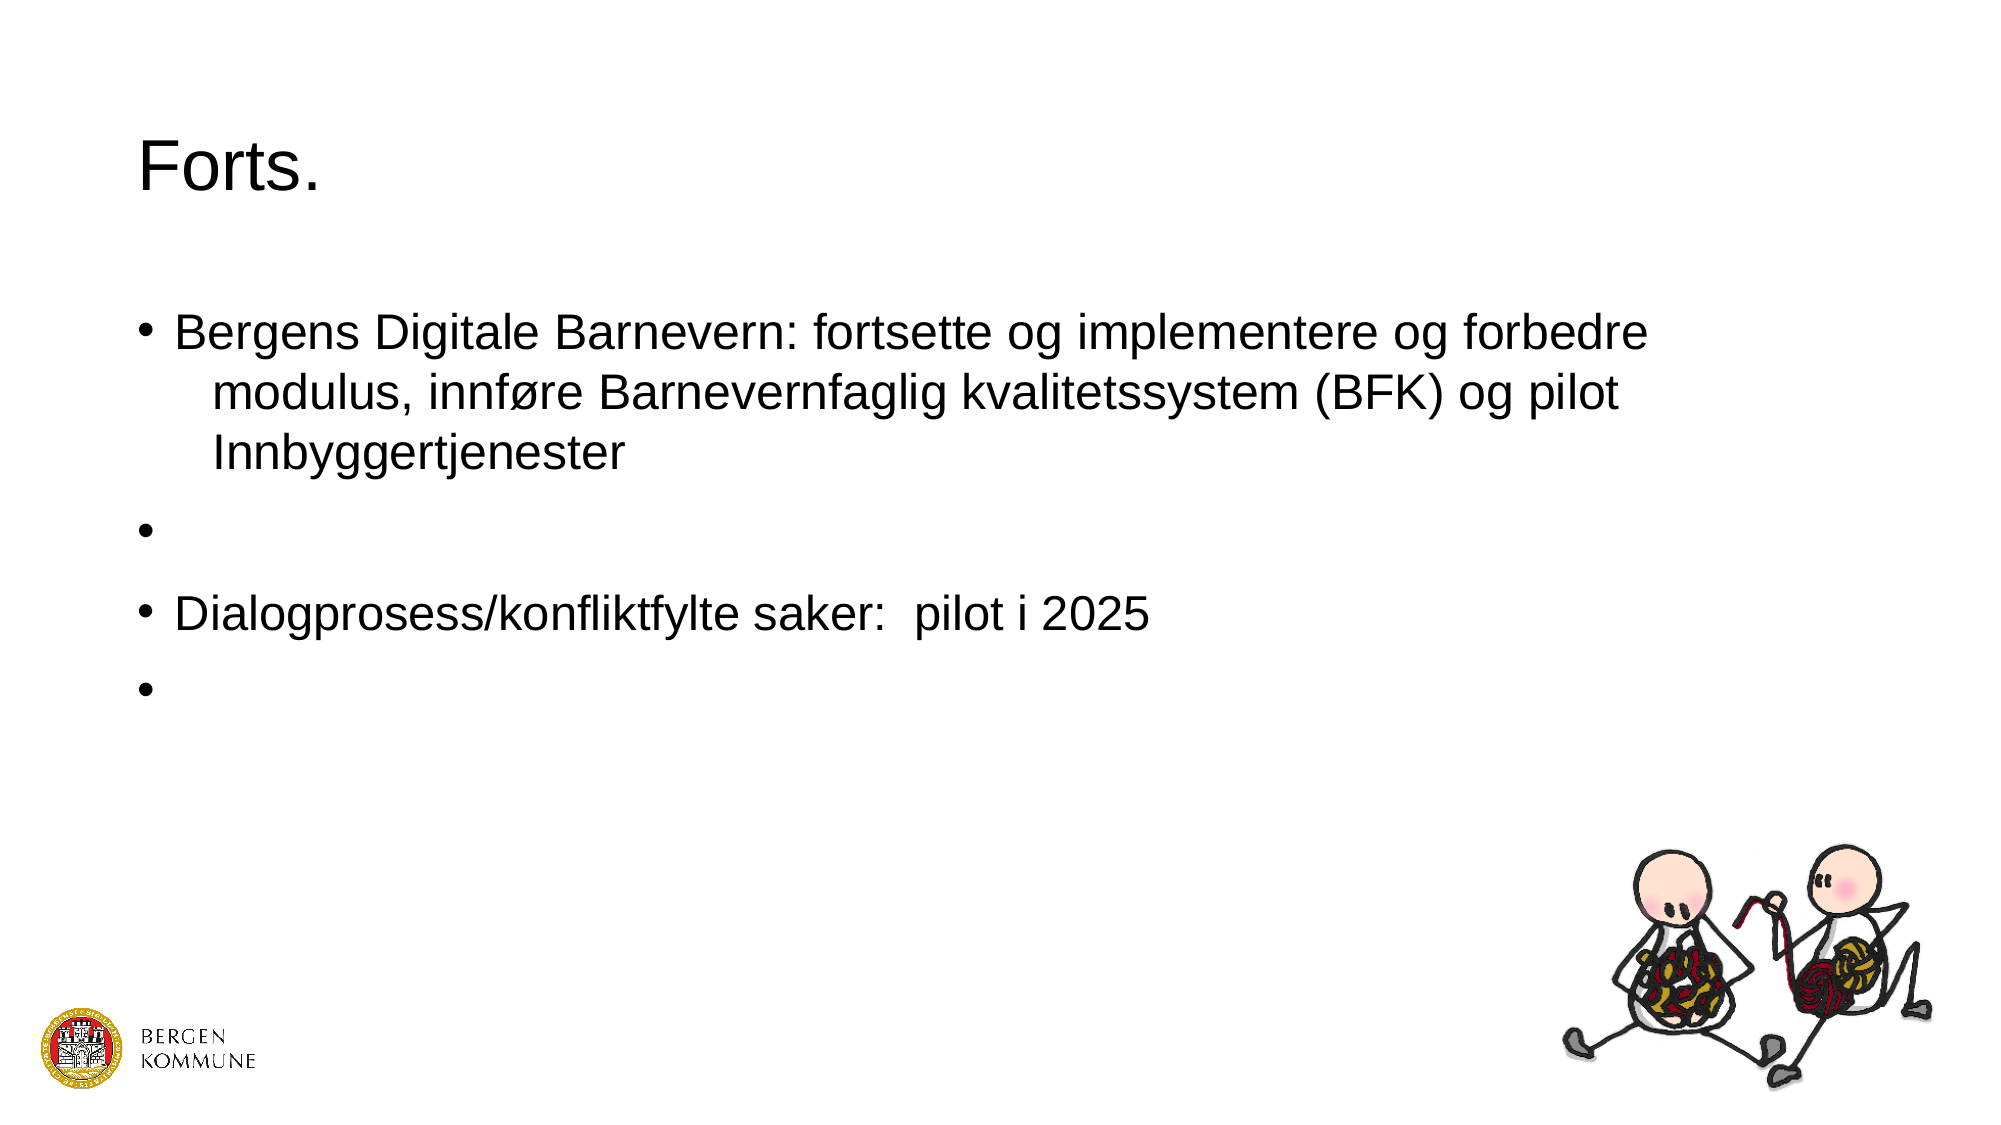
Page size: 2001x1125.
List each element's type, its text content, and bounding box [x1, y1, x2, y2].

list Bergens Digitale Barnevern: fortsette og implementere og forbedre modulus, innføre Barnevernfaglig kvalitetssystem (BFK) og pilot Innbyggertjenester Dialogprosess/konfliktfylte saker: pilot i 2025 [137, 299, 1863, 965]
title Forts. [137, 76, 1863, 259]
picture [1552, 819, 1959, 1100]
